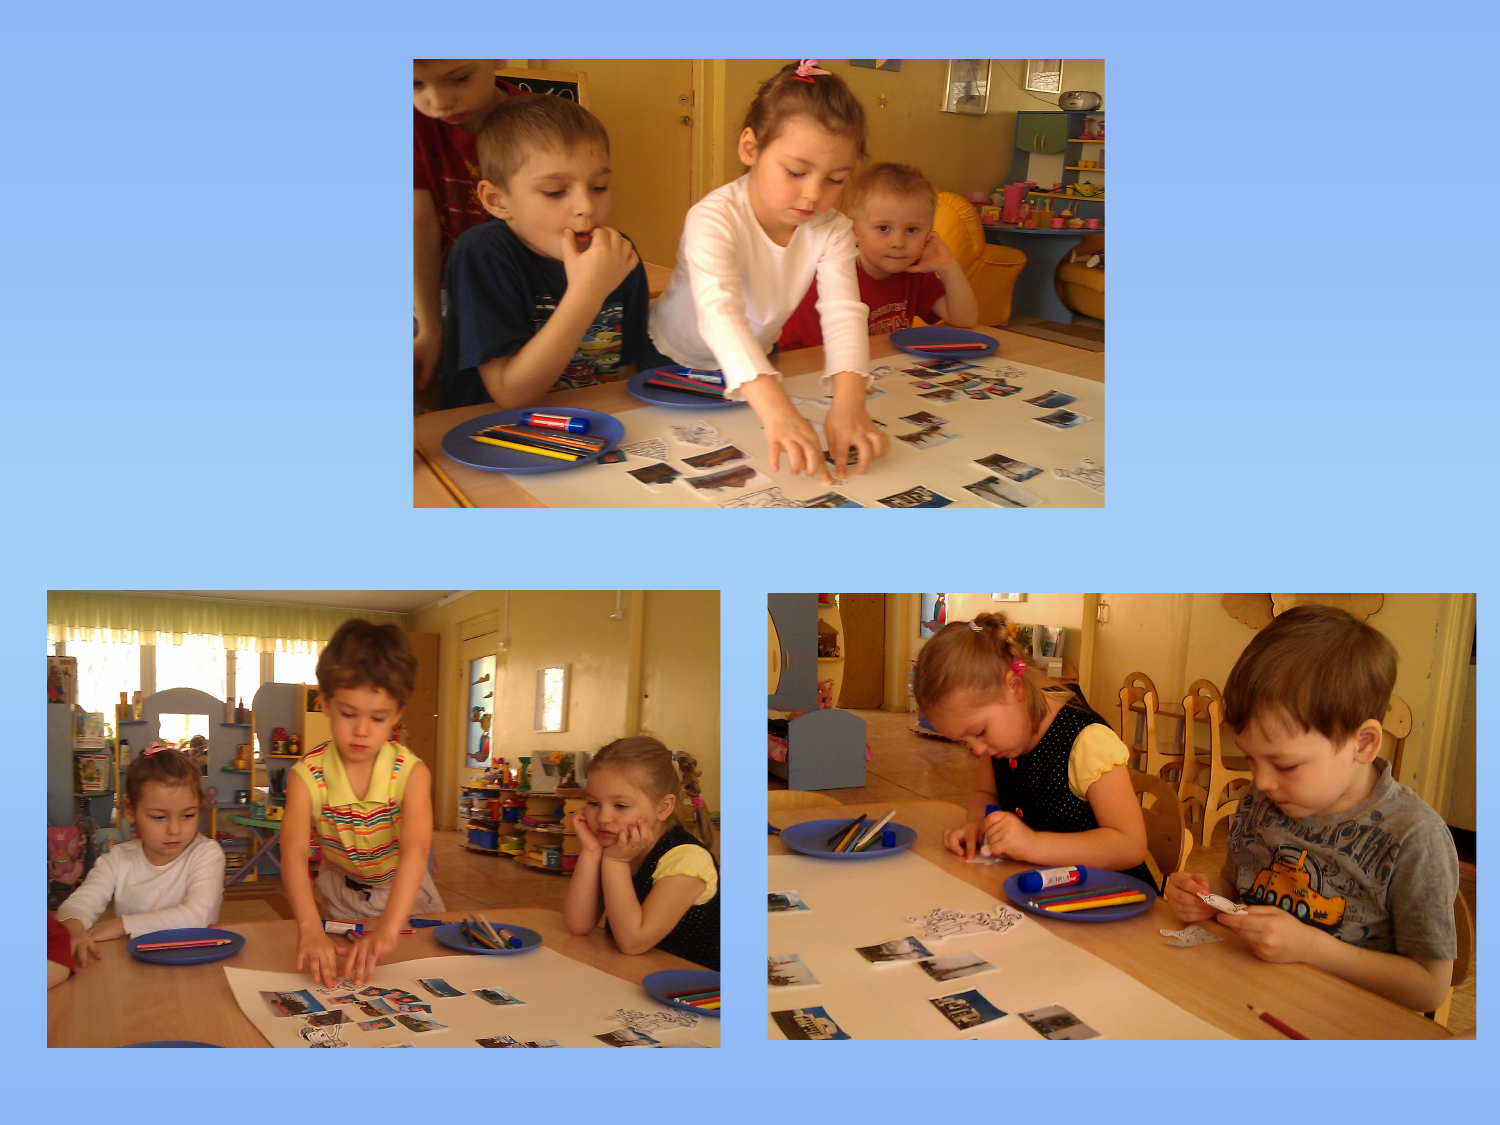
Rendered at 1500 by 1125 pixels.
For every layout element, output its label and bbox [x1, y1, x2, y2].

picture [47, 590, 721, 1048]
picture [767, 593, 1477, 1040]
picture [413, 59, 1105, 508]
